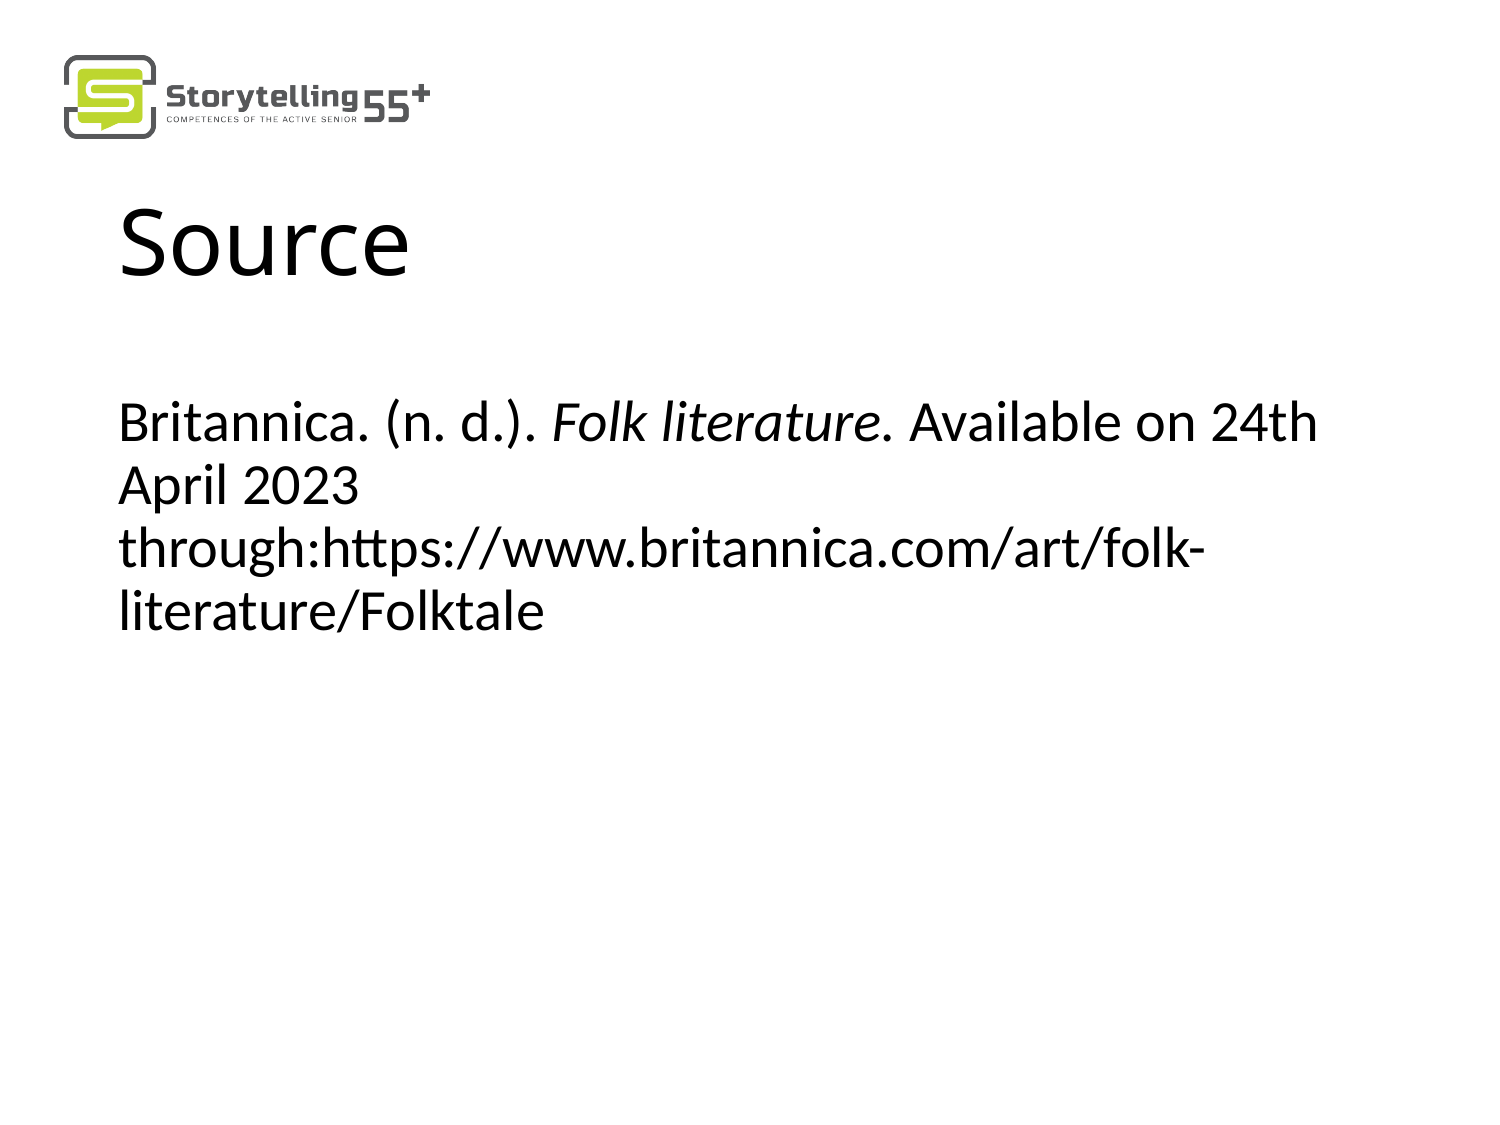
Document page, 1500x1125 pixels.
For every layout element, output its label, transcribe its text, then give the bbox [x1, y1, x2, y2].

list Britannica. (n. d.). Folk literature. Available on 24th April 2023 through:https://www.britannica.com/art/folk-literature/Folktale [103, 384, 1397, 1014]
picture [64, 55, 430, 139]
title Source [103, 138, 1397, 353]
